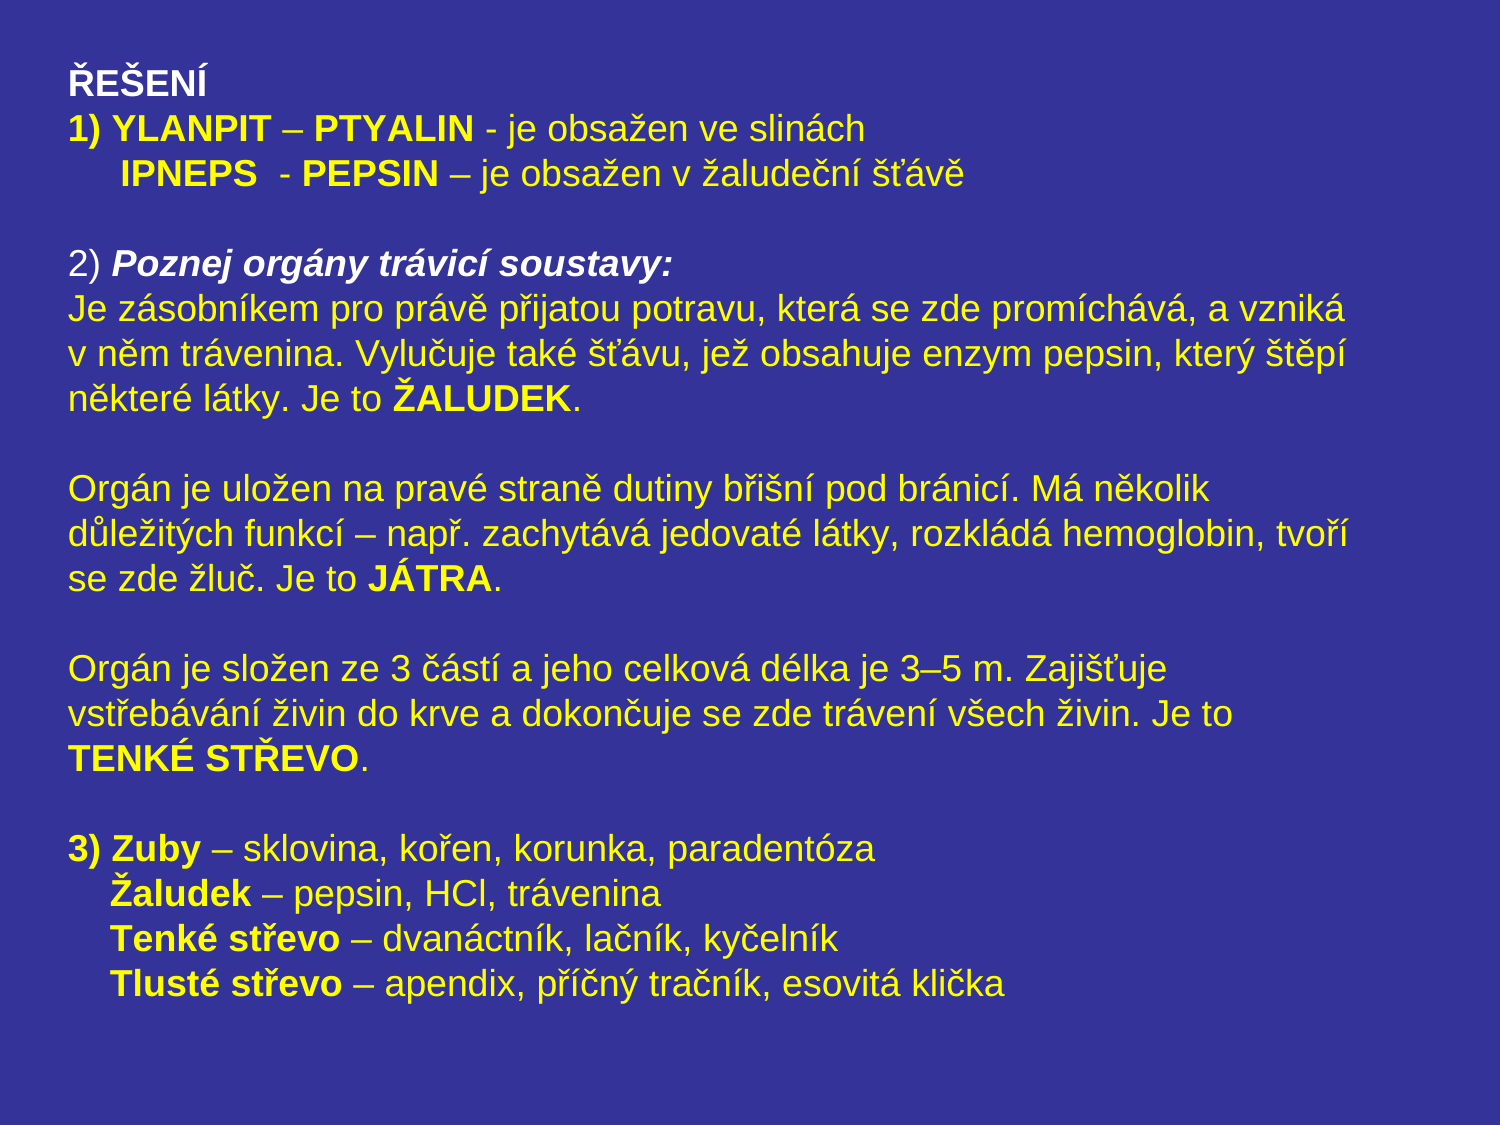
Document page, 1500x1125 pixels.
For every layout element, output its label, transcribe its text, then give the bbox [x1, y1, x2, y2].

text_box ŘEŠENÍ 1) YLANPIT – PTYALIN - je obsažen ve slinách IPNEPS - PEPSIN – je obsažen v žaludeční šťávě 2) Poznej orgány trávicí soustavy: Je zásobníkem pro právě přijatou potravu, která se zde promíchává, a vzniká v něm trávenina. Vylučuje také šťávu, jež obsahuje enzym pepsin, který štěpí některé látky. Je to ŽALUDEK. Orgán je uložen na pravé straně dutiny břišní pod bránicí. Má několik důležitých funkcí – např. zachytává jedovaté látky, rozkládá hemoglobin, tvoří se zde žluč. Je to JÁTRA. Orgán je složen ze 3 částí a jeho celková délka je 3–5 m. Zajišťuje vstřebávání živin do krve a dokončuje se zde trávení všech živin. Je to TENKÉ STŘEVO. 3) Zuby – sklovina, kořen, korunka, paradentóza Žaludek – pepsin, HCl, trávenina Tenké střevo – dvanáctník, lačník, kyčelník Tlusté střevo – apendix, příčný tračník, esovitá klička [53, 50, 1377, 1080]
